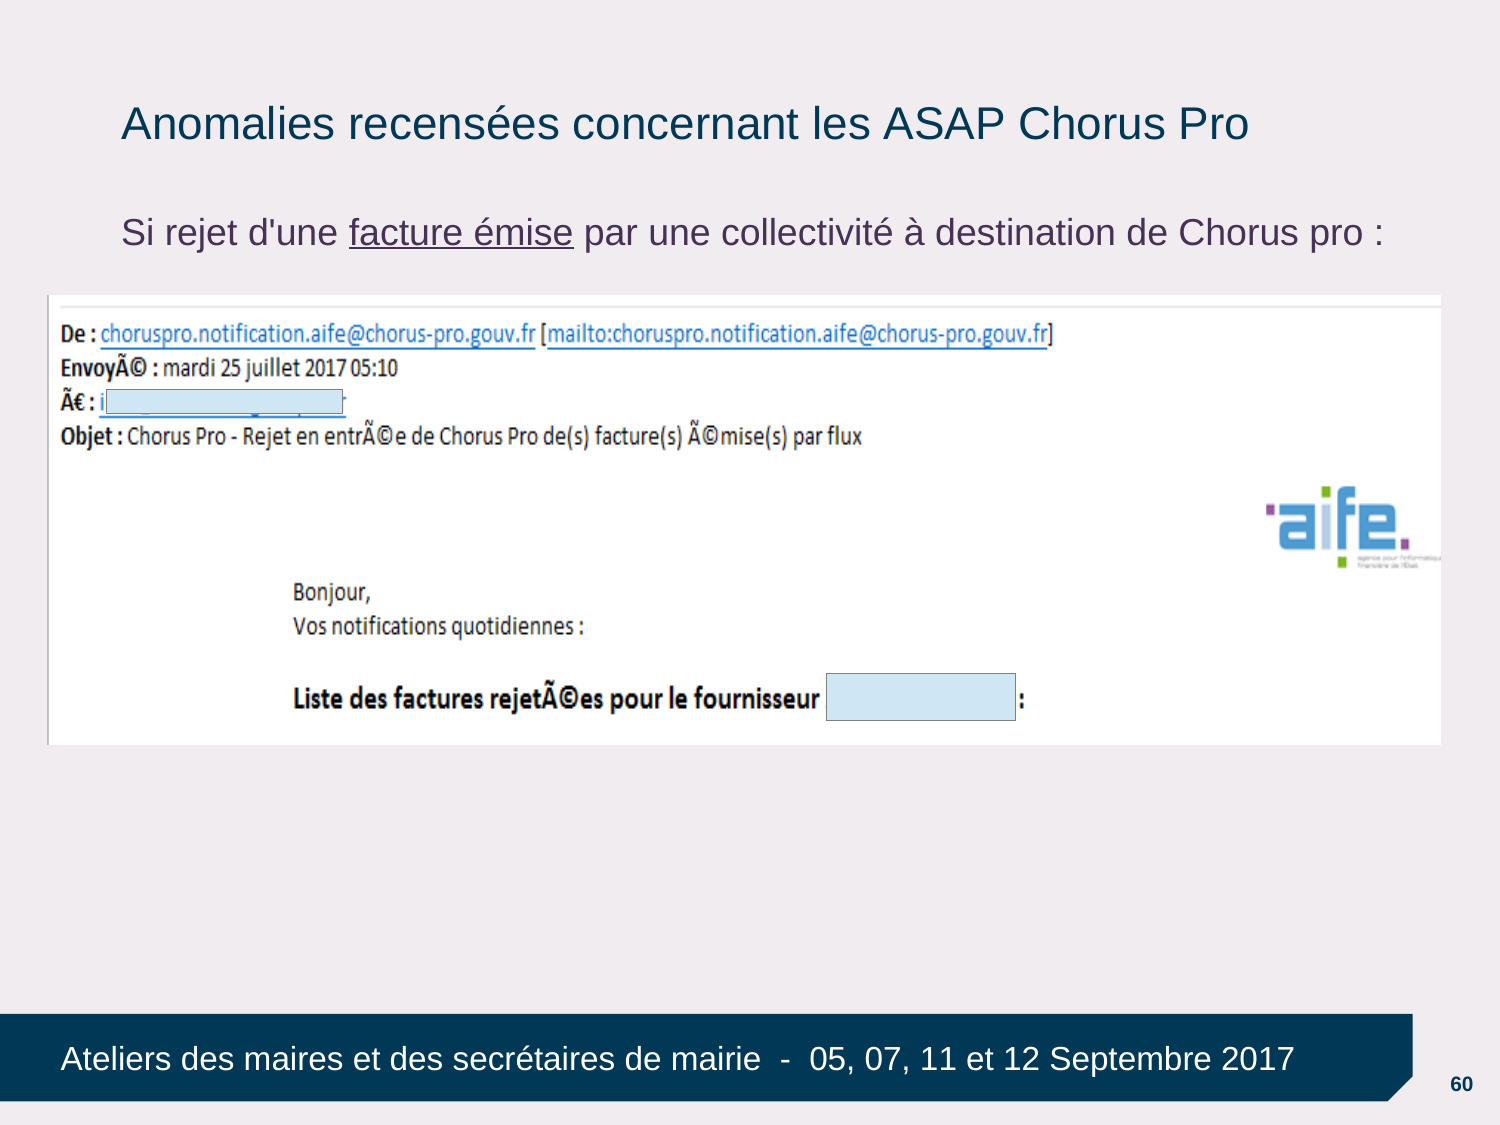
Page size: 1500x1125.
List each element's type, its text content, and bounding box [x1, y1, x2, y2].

picture [46, 295, 1441, 745]
text_box [106, 389, 343, 414]
text_box Si rejet d'une facture émise par une collectivité à destination de Chorus pro : [106, 200, 1400, 260]
title Anomalies recensées concernant les ASAP Chorus Pro [121, 68, 1438, 180]
text_box [826, 673, 1016, 721]
